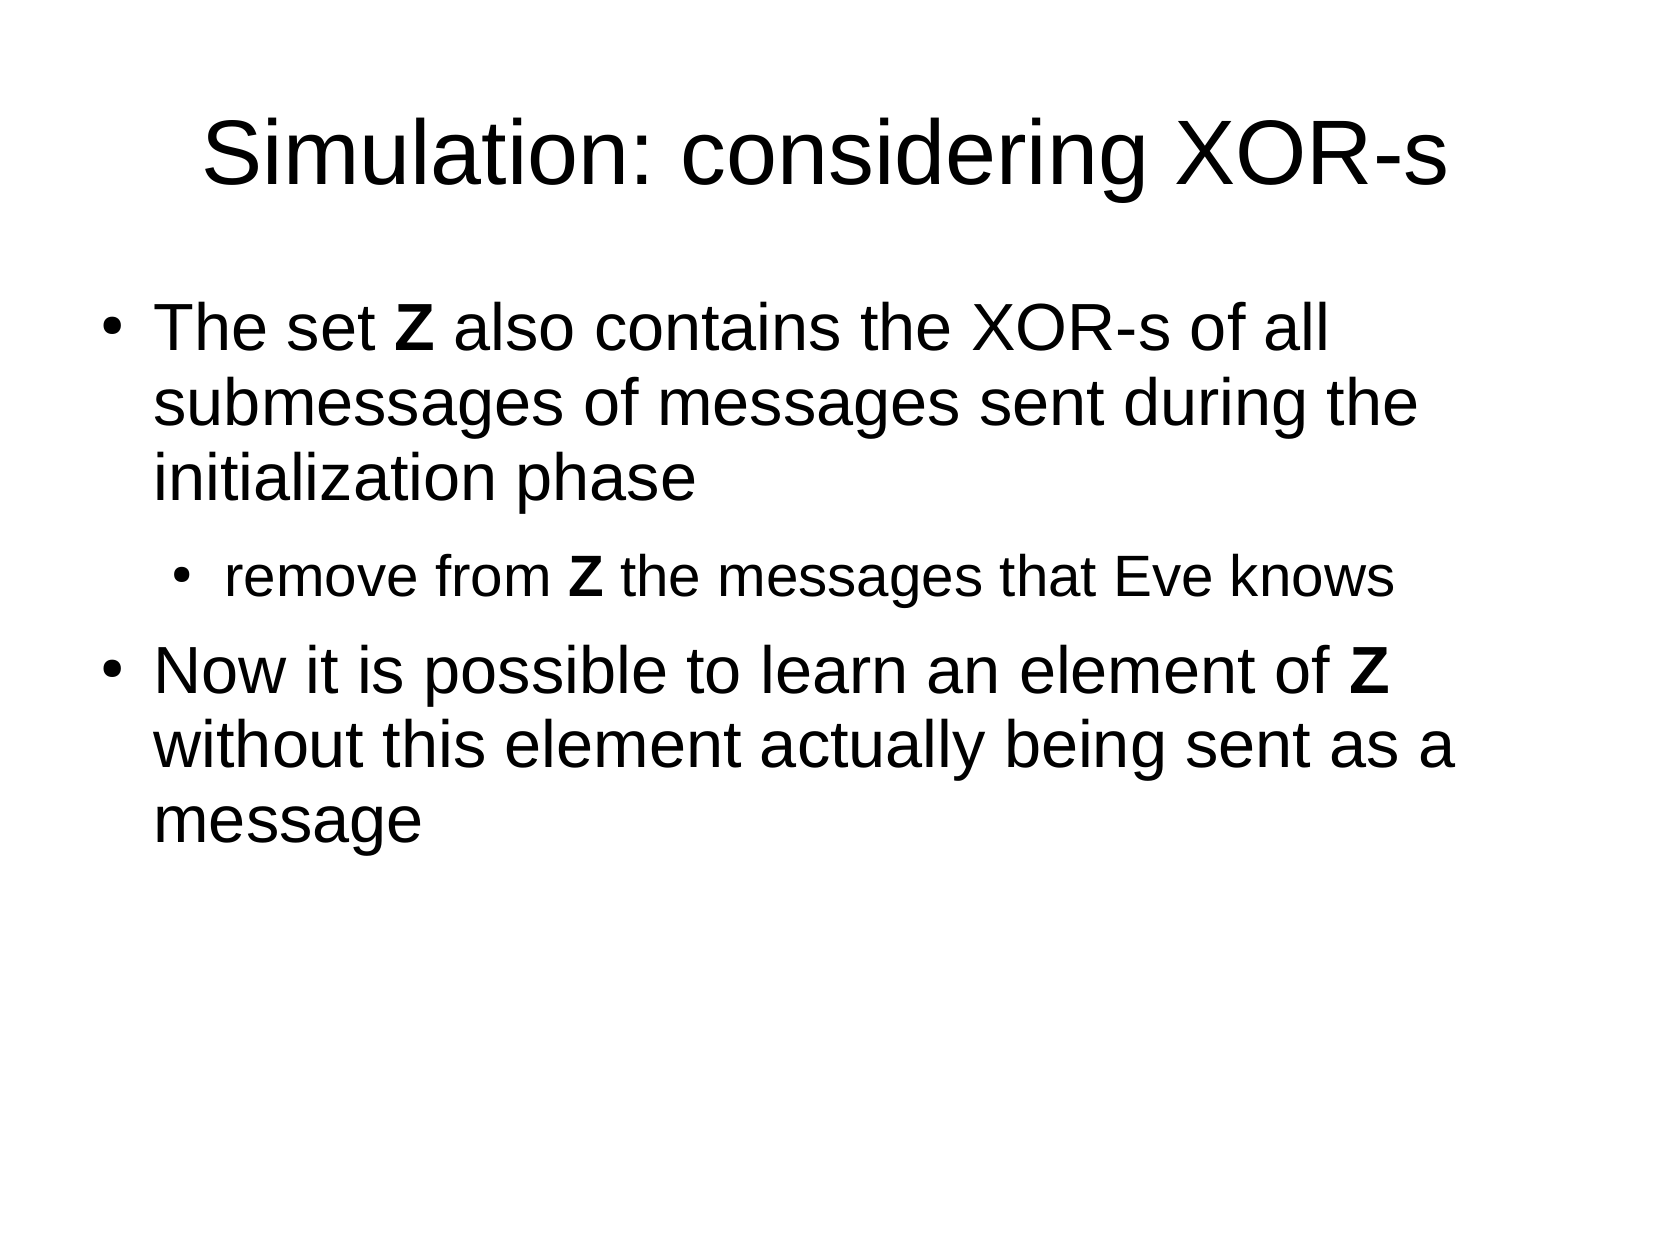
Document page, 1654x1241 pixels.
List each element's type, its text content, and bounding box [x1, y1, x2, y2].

list The set Z also contains the XOR-s of all submessages of messages sent during the initialization phase remove from Z the messages that Eve knows Now it is possible to learn an element of Z without this element actually being sent as a message [82, 290, 1571, 1109]
title Simulation: considering XOR-s [82, 56, 1571, 250]
